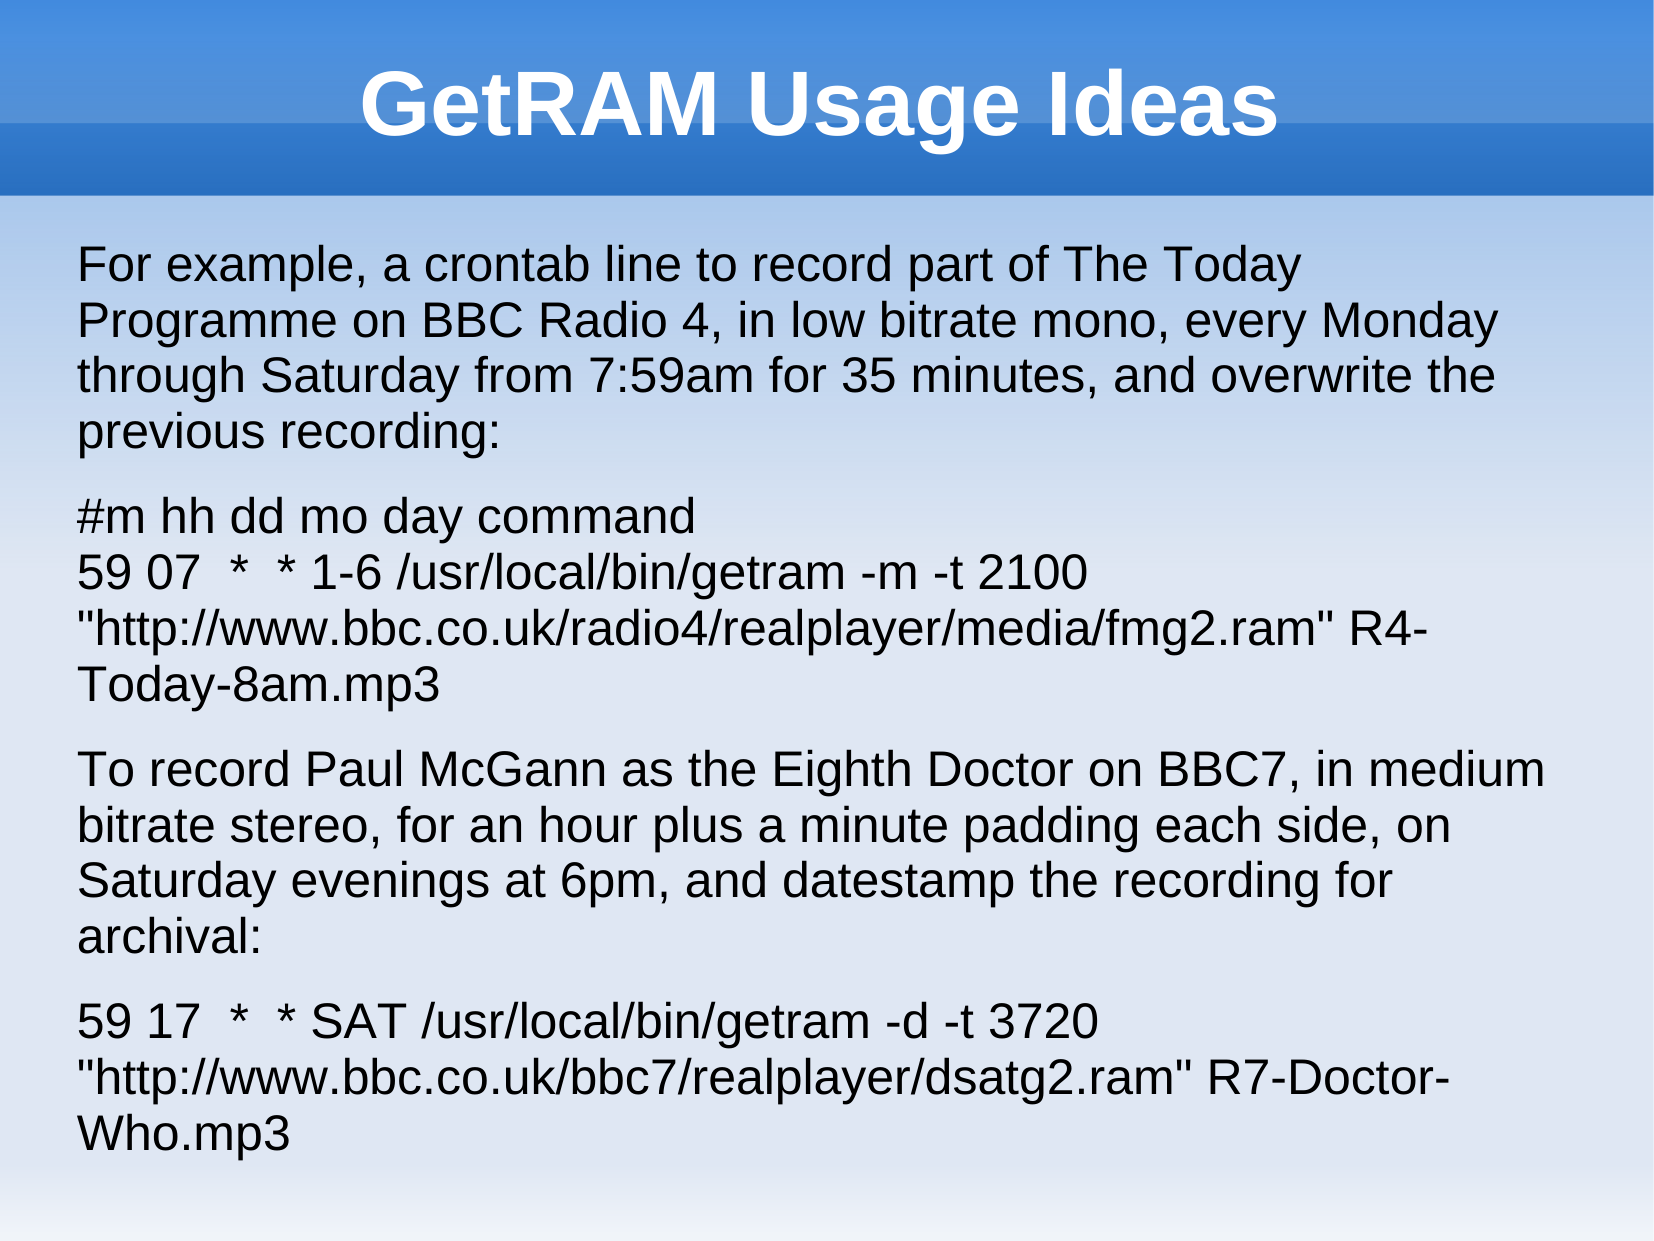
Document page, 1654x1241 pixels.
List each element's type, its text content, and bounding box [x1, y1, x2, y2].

list For example, a crontab line to record part of The Today Programme on BBC Radio 4, in low bitrate mono, every Monday through Saturday from 7:59am for 35 minutes, and overwrite the previous recording: #m hh dd mo day command 59 07 * * 1-6 /usr/local/bin/getram -m -t 2100 "http://www.bbc.co.uk/radio4/realplayer/media/fmg2.ram" R4-Today-8am.mp3 To record Paul McGann as the Eighth Doctor on BBC7, in medium bitrate stereo, for an hour plus a minute padding each side, on Saturday evenings at 6pm, and datestamp the recording for archival: 59 17 * * SAT /usr/local/bin/getram -d -t 3720 "http://www.bbc.co.uk/bbc7/realplayer/dsatg2.ram" R7-Doctor-Who.mp3 [76, 236, 1565, 1162]
title GetRAM Usage Ideas [76, 7, 1565, 200]
picture [0, 0, 1654, 1241]
